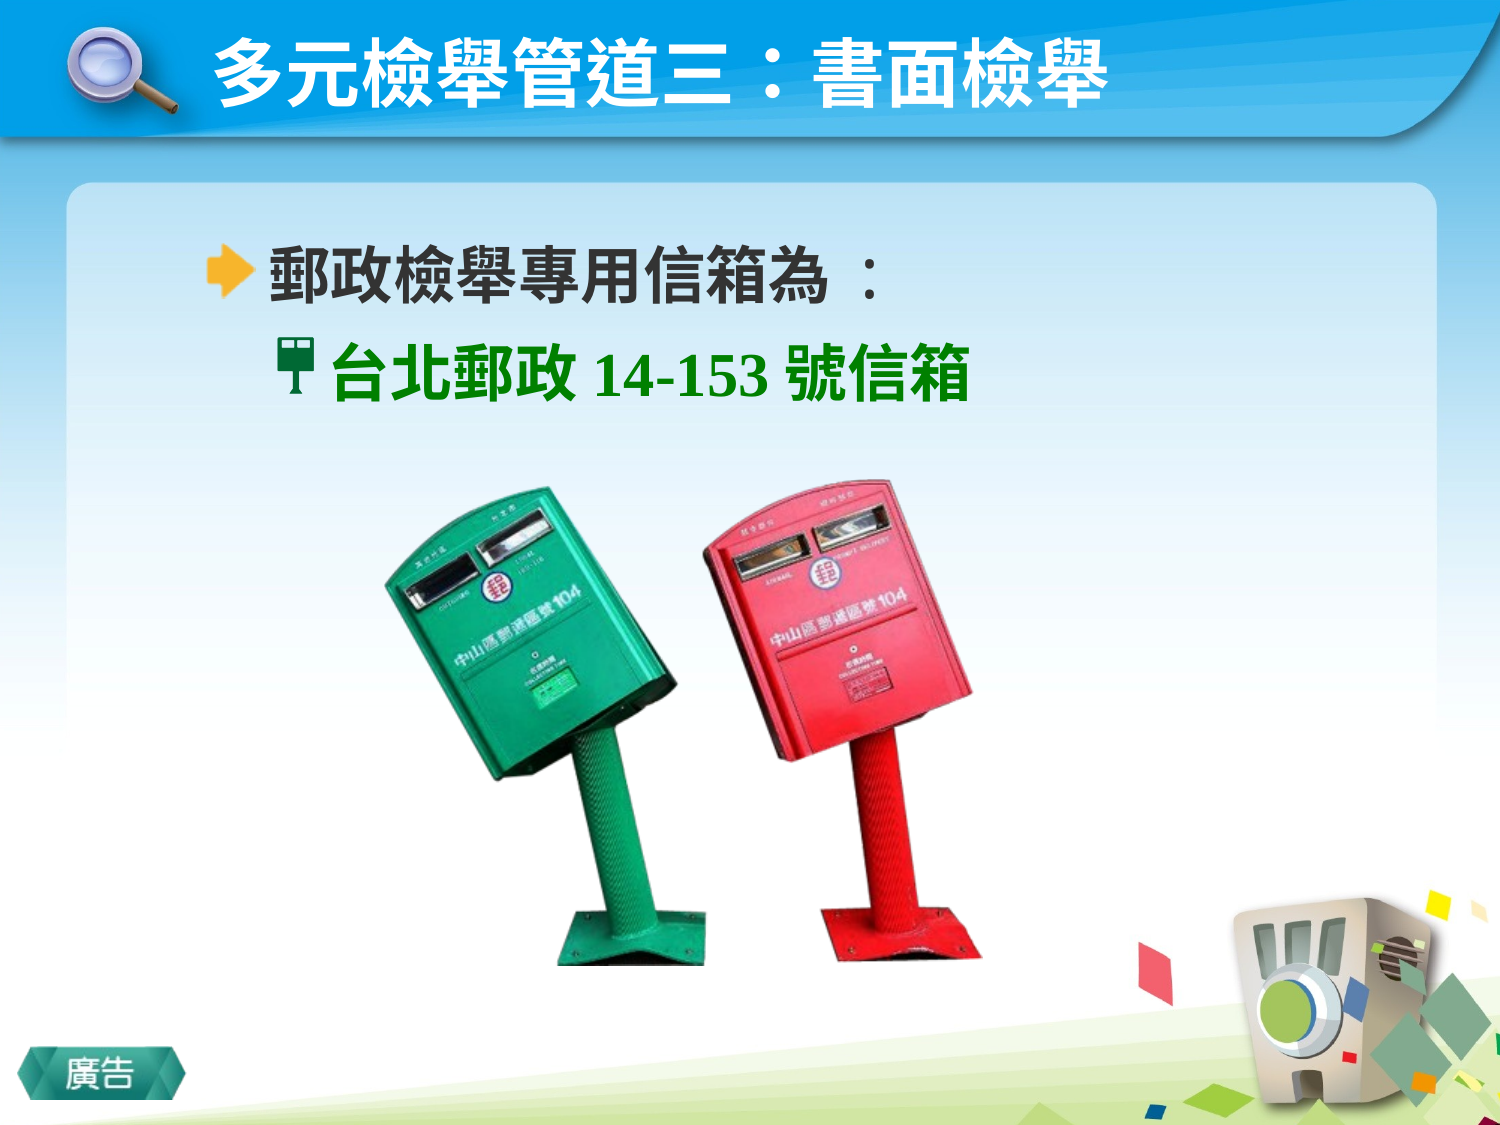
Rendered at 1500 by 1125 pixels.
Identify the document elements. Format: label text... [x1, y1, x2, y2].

picture [0, 0, 1500, 1125]
text_box 多元檢舉管道三：書面檢舉 [195, 18, 1187, 125]
text_box 郵政檢舉專用信箱為 : [253, 219, 1235, 321]
picture [67, 27, 179, 114]
text_box 台北郵政14-153號信箱 [312, 326, 1117, 417]
